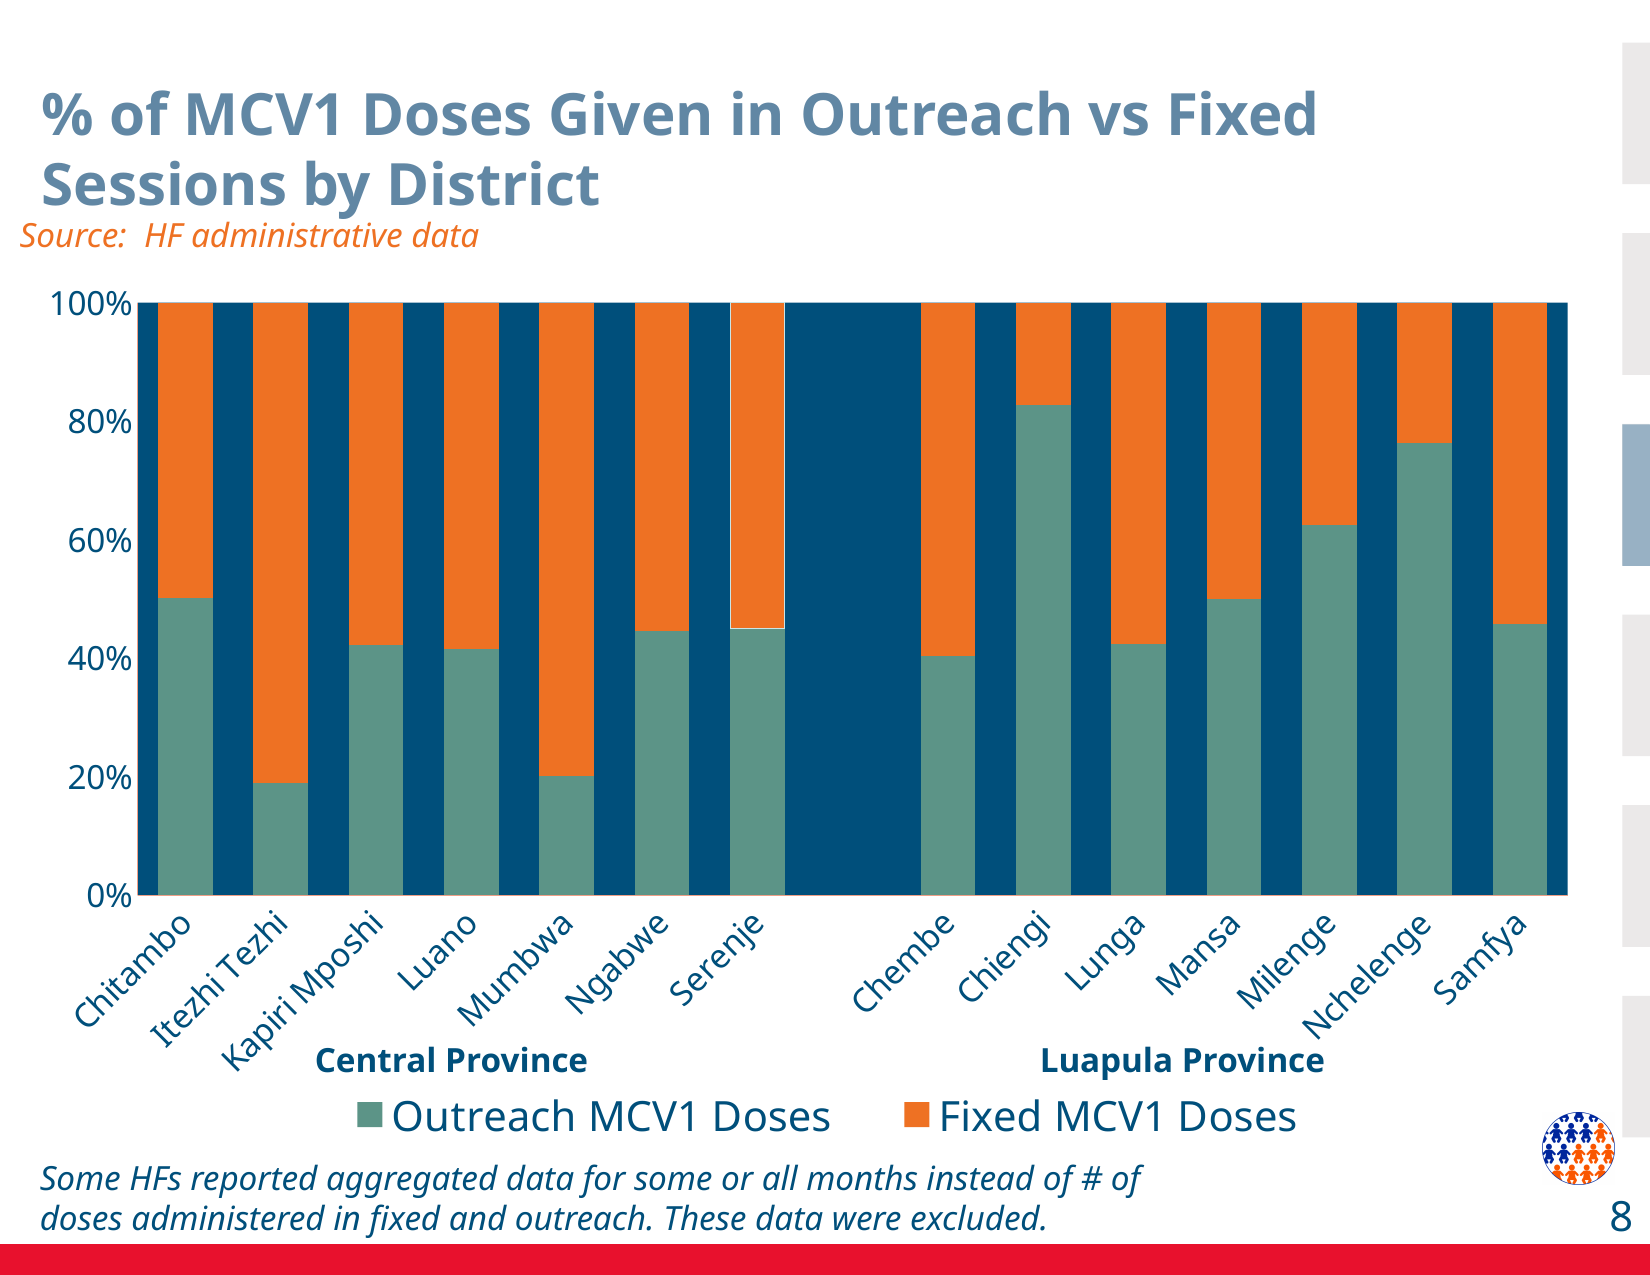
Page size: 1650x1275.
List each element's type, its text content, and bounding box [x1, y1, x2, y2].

chart [0, 275, 1593, 1182]
text_box Some HFs reported aggregated data for some or all months instead of # of doses administered in fixed and outreach. These data were excluded. [24, 1149, 1188, 1245]
text_box Source: HF administrative data [4, 206, 495, 262]
picture [1593, 1112, 1615, 1181]
text_box Luapula Province [1024, 1031, 1437, 1087]
title % of MCV1 Doses Given in Outreach vs Fixed Sessions by District [24, 53, 1588, 241]
text_box <number> [1265, 1181, 1650, 1250]
text_box Central Province [299, 1031, 712, 1087]
